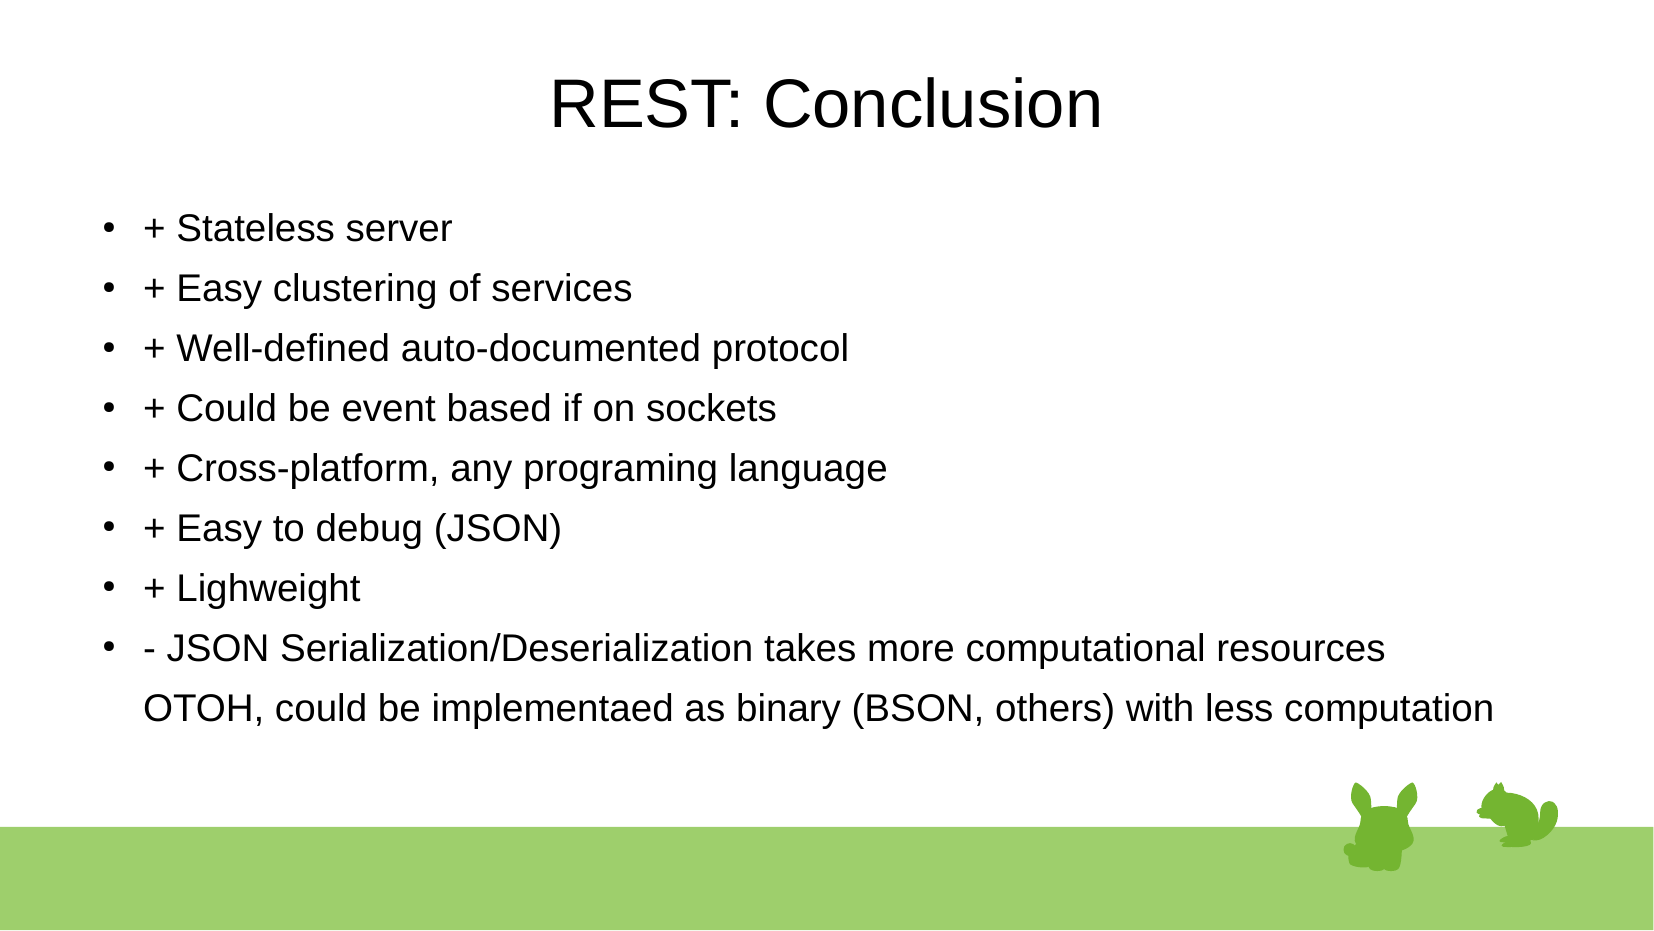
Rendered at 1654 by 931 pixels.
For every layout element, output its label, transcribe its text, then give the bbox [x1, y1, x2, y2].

title REST: Conclusion [88, 29, 1565, 178]
list + Stateless server + Easy clustering of services + Well-defined auto-documented protocol + Could be event based if on sockets + Cross-platform, any programing language + Easy to debug (JSON) + Lighweight - JSON Serialization/Deserialization takes more computational resources OTOH, could be implementaed as binary (BSON, others) with less computation [88, 206, 1565, 739]
